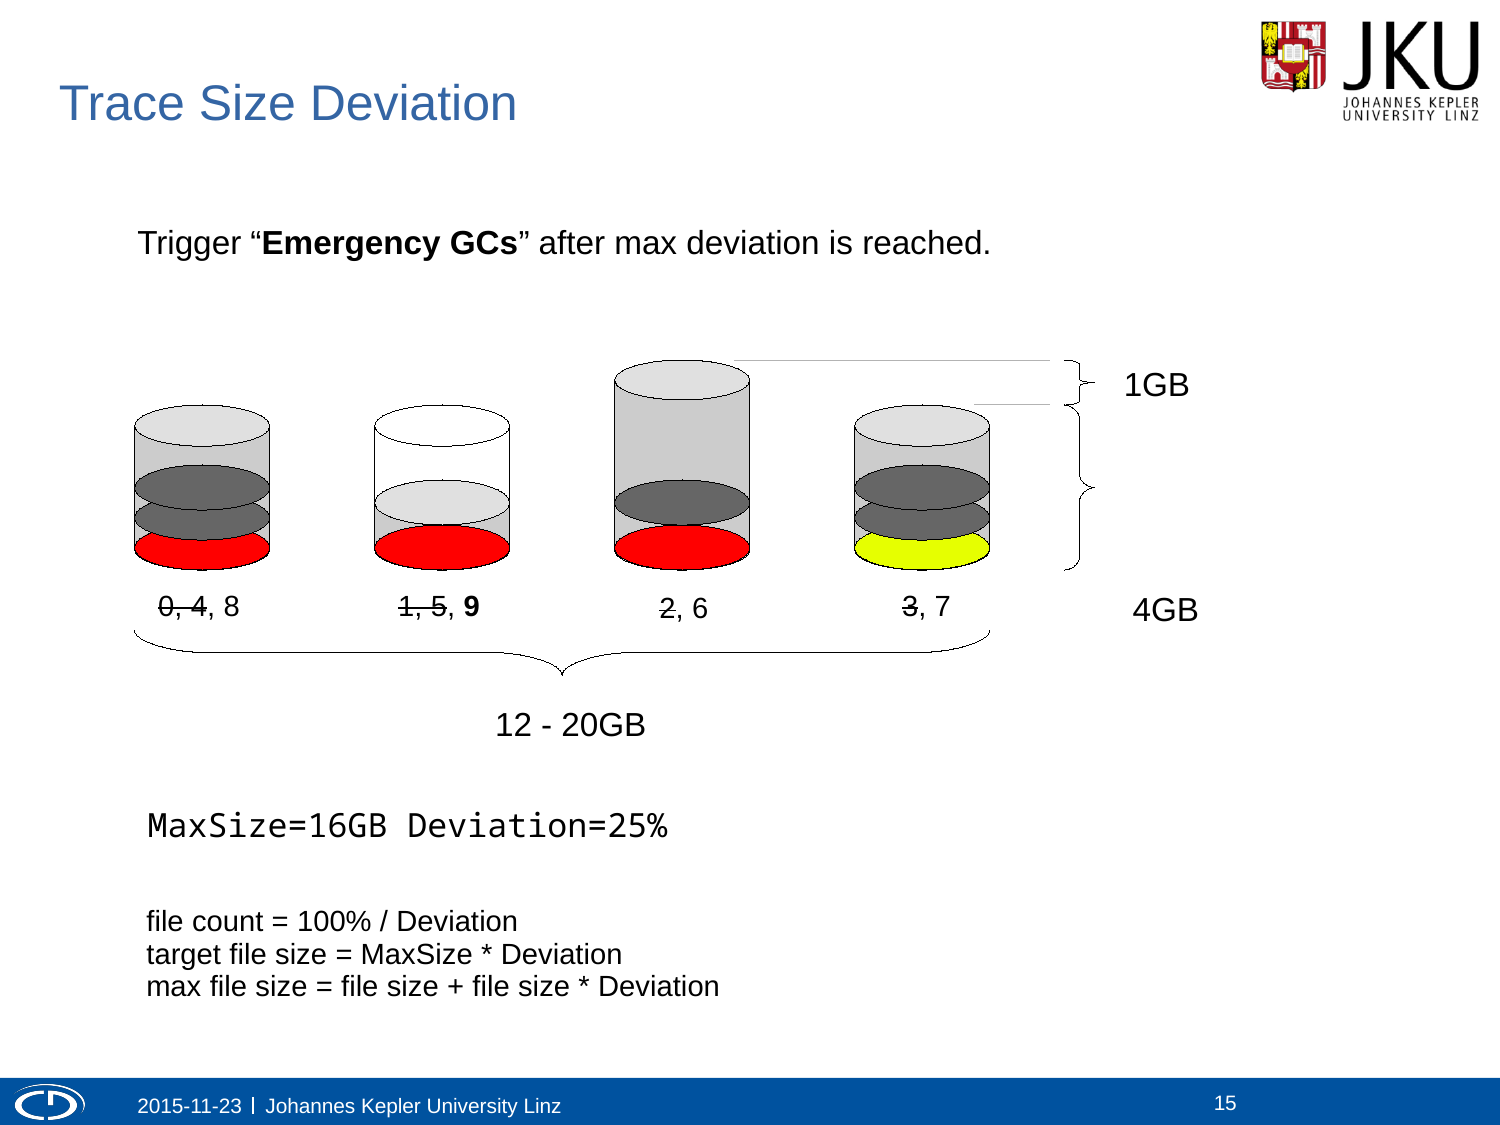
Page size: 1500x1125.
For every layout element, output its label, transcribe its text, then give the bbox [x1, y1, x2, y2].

text_box 2, 6 [644, 585, 724, 633]
picture [1249, 7, 1495, 129]
text_box Trigger “Emergency GCs” after max deviation is reached. [122, 217, 1017, 271]
text_box 1, 5, 9 [383, 582, 495, 631]
picture [11, 1077, 88, 1125]
text_box 0, 4, 8 [143, 582, 255, 631]
text_box MaxSize=16GB Deviation=25% [132, 795, 683, 849]
text_box file count = 100% / Deviation target file size = MaxSize * Deviation max file size = file size + file size * Deviation [131, 897, 736, 1011]
text_box 12 - 20GB [480, 699, 662, 752]
text_box [854, 427, 990, 571]
title Trace Size Deviation [58, 58, 1004, 148]
text_box 3, 7 [887, 582, 967, 631]
text_box [134, 427, 270, 571]
text_box 1GB [1108, 358, 1206, 411]
text_box 4GB [1118, 584, 1215, 637]
text_box [614, 381, 750, 571]
text_box [374, 427, 510, 501]
text_box [374, 504, 510, 571]
